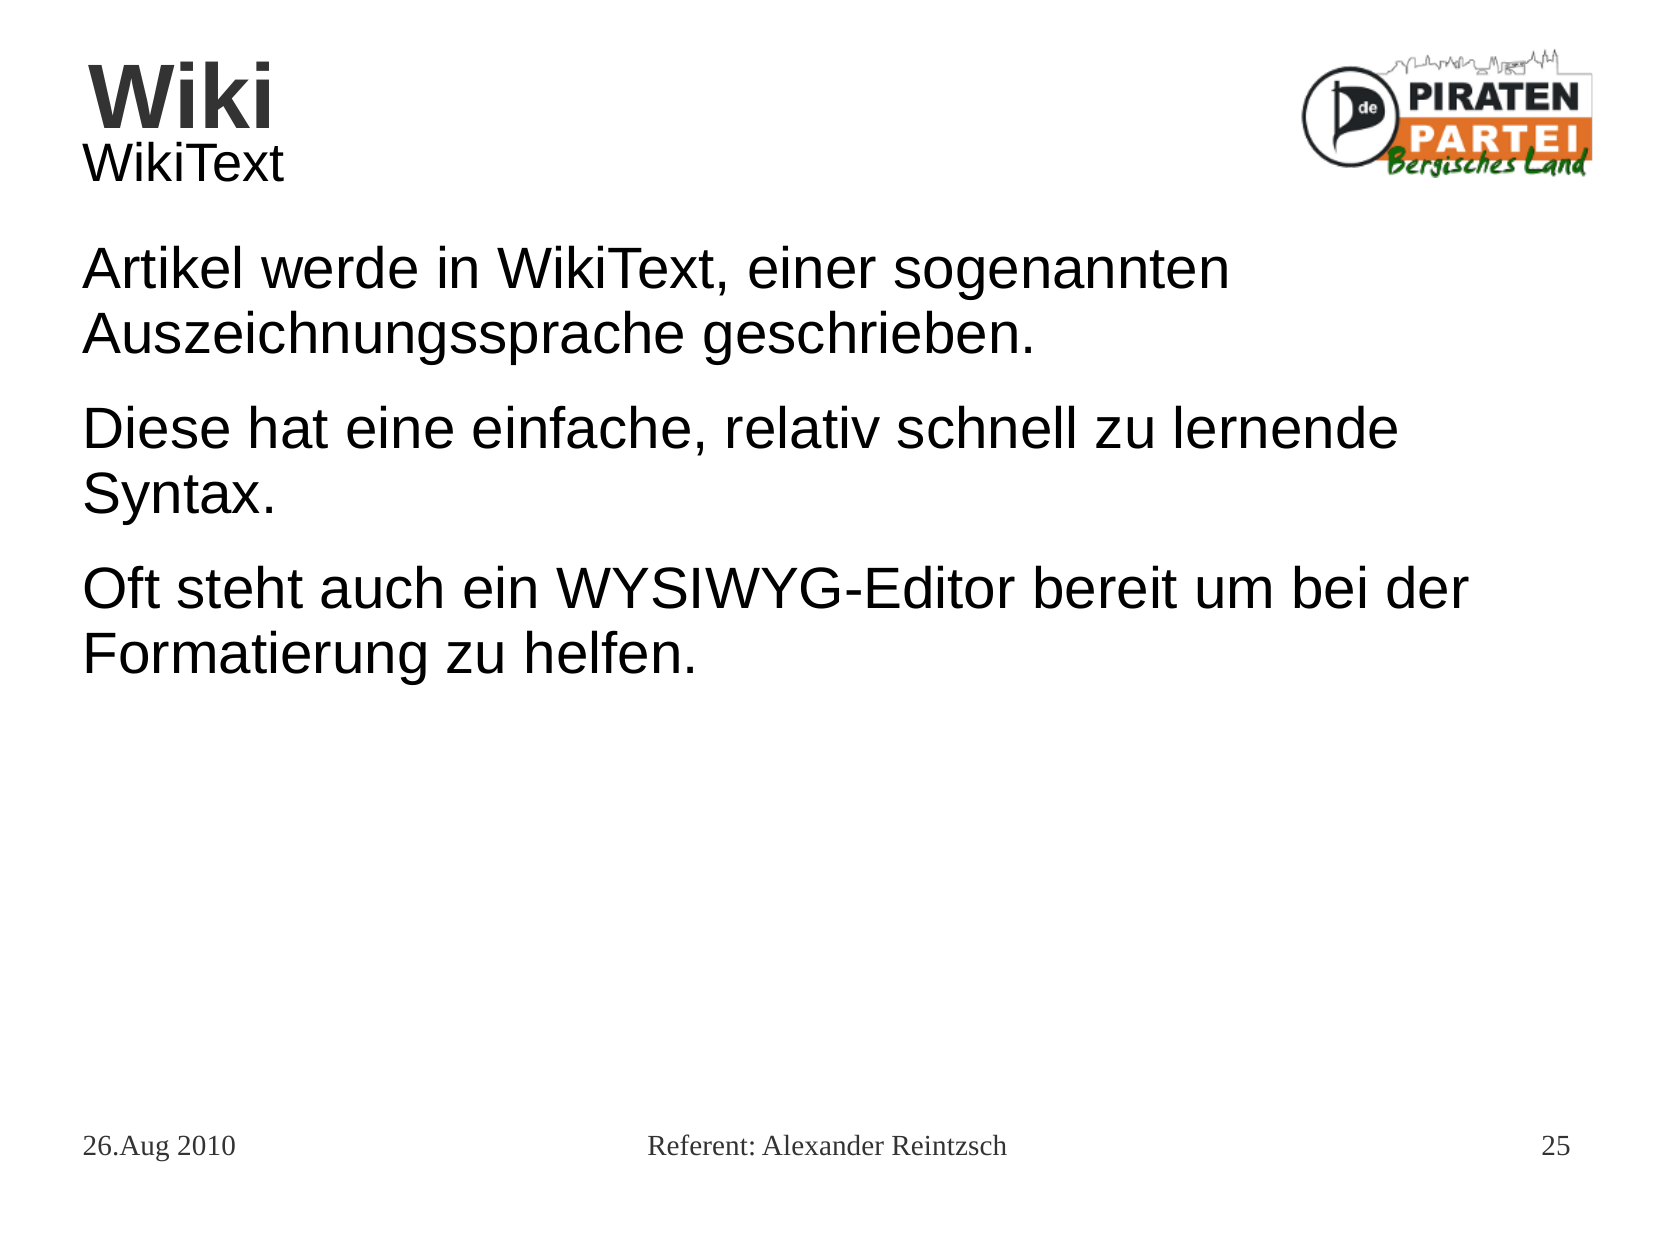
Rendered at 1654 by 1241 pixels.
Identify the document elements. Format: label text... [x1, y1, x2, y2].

picture [1299, 48, 1595, 178]
list Artikel werde in WikiText, einer sogenannten Auszeichnungssprache geschrieben. Diese hat eine einfache, relativ schnell zu lernende Syntax. Oft steht auch ein WYSIWYG-Editor bereit um bei der Formatierung zu helfen. [82, 236, 1571, 1055]
title WikiText [82, 118, 1300, 207]
